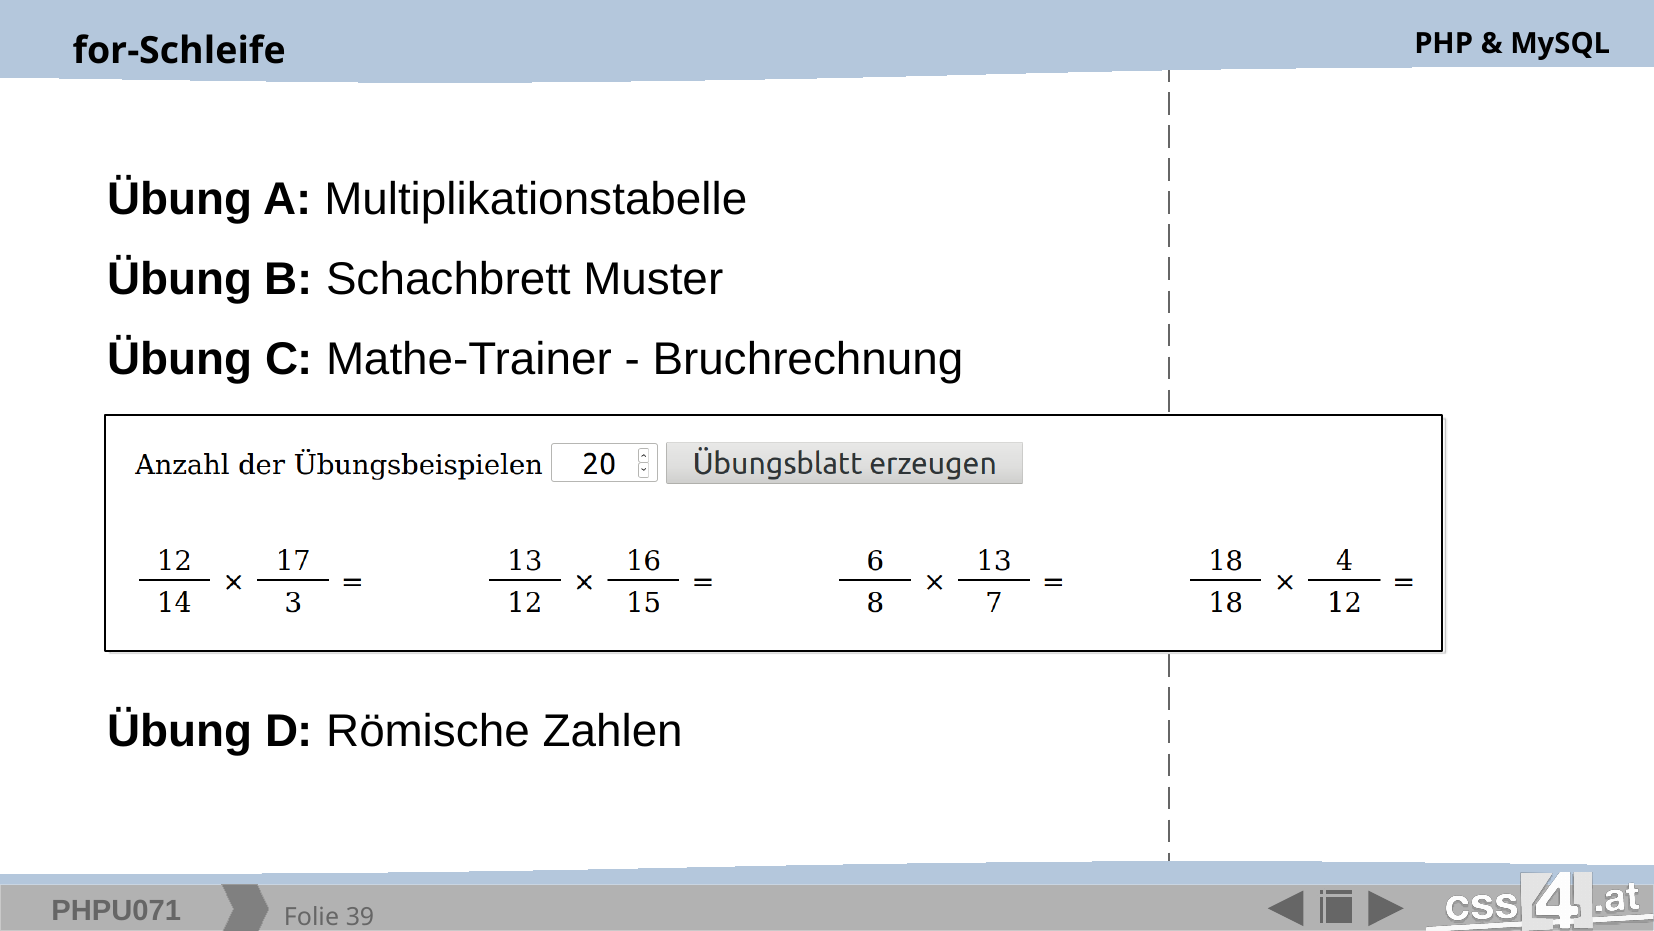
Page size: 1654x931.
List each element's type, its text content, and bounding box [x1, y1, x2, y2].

text_box PHP & MySQL [1399, 15, 1631, 60]
text_box [0, 0, 1654, 83]
text_box Übung B: Schachbrett Muster [92, 245, 1052, 312]
text_box Übung D: Römische Zahlen [92, 697, 1052, 764]
text_box [0, 861, 1654, 931]
text_box Folie <Foliennummer> [269, 891, 542, 931]
picture [1426, 872, 1654, 931]
text_box Übung C: Mathe-Trainer - Bruchrechnung [92, 325, 1052, 392]
text_box PHPU071 [36, 886, 209, 931]
text_box for-Schleife [57, 16, 416, 69]
text_box Übung A: Multiplikationstabelle [92, 165, 1052, 232]
picture [106, 415, 1441, 650]
